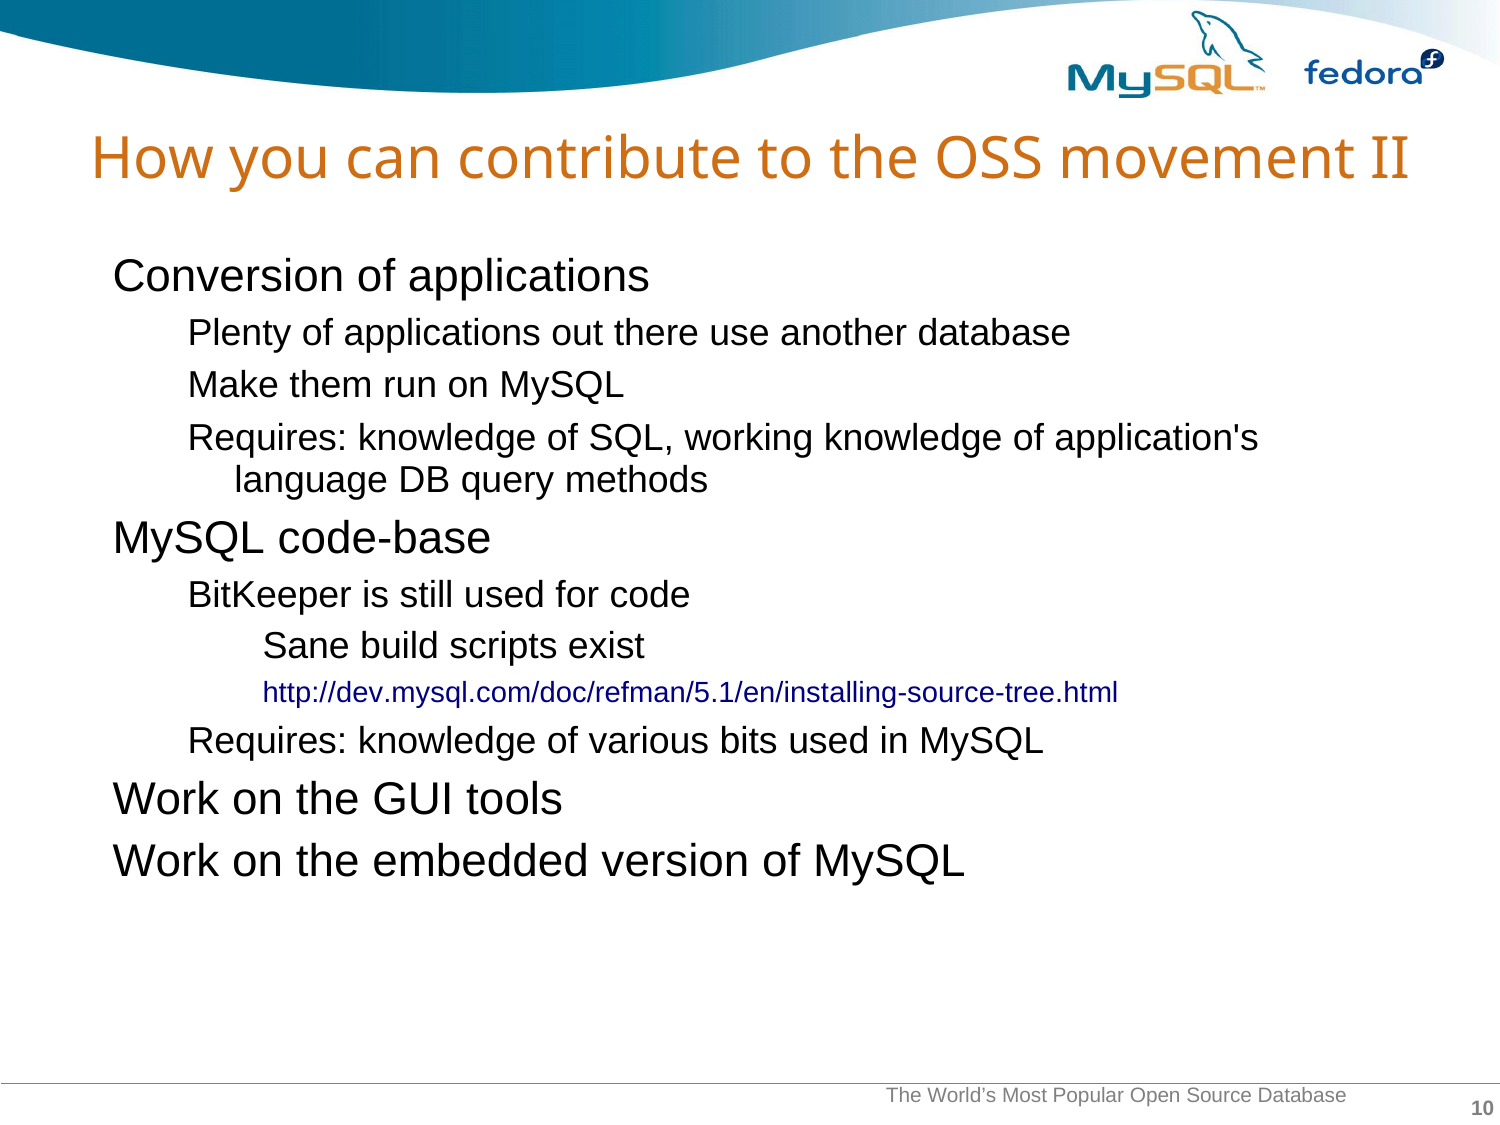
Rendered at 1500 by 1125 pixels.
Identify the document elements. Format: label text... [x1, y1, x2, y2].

picture [0, 31, 326, 87]
list Conversion of applications Plenty of applications out there use another database Make them run on MySQL Requires: knowledge of SQL, working knowledge of application's language DB query methods MySQL code-base BitKeeper is still used for code Sane build scripts exist http://dev.mysql.com/doc/refman/5.1/en/installing-source-tree.html Requires: knowledge of various bits used in MySQL Work on the GUI tools Work on the embedded version of MySQL [112, 249, 1388, 1113]
picture [1075, 71, 1085, 87]
picture [1098, 71, 1107, 87]
picture [613, 0, 1500, 87]
title How you can contribute to the OSS movement II [0, 87, 1500, 226]
